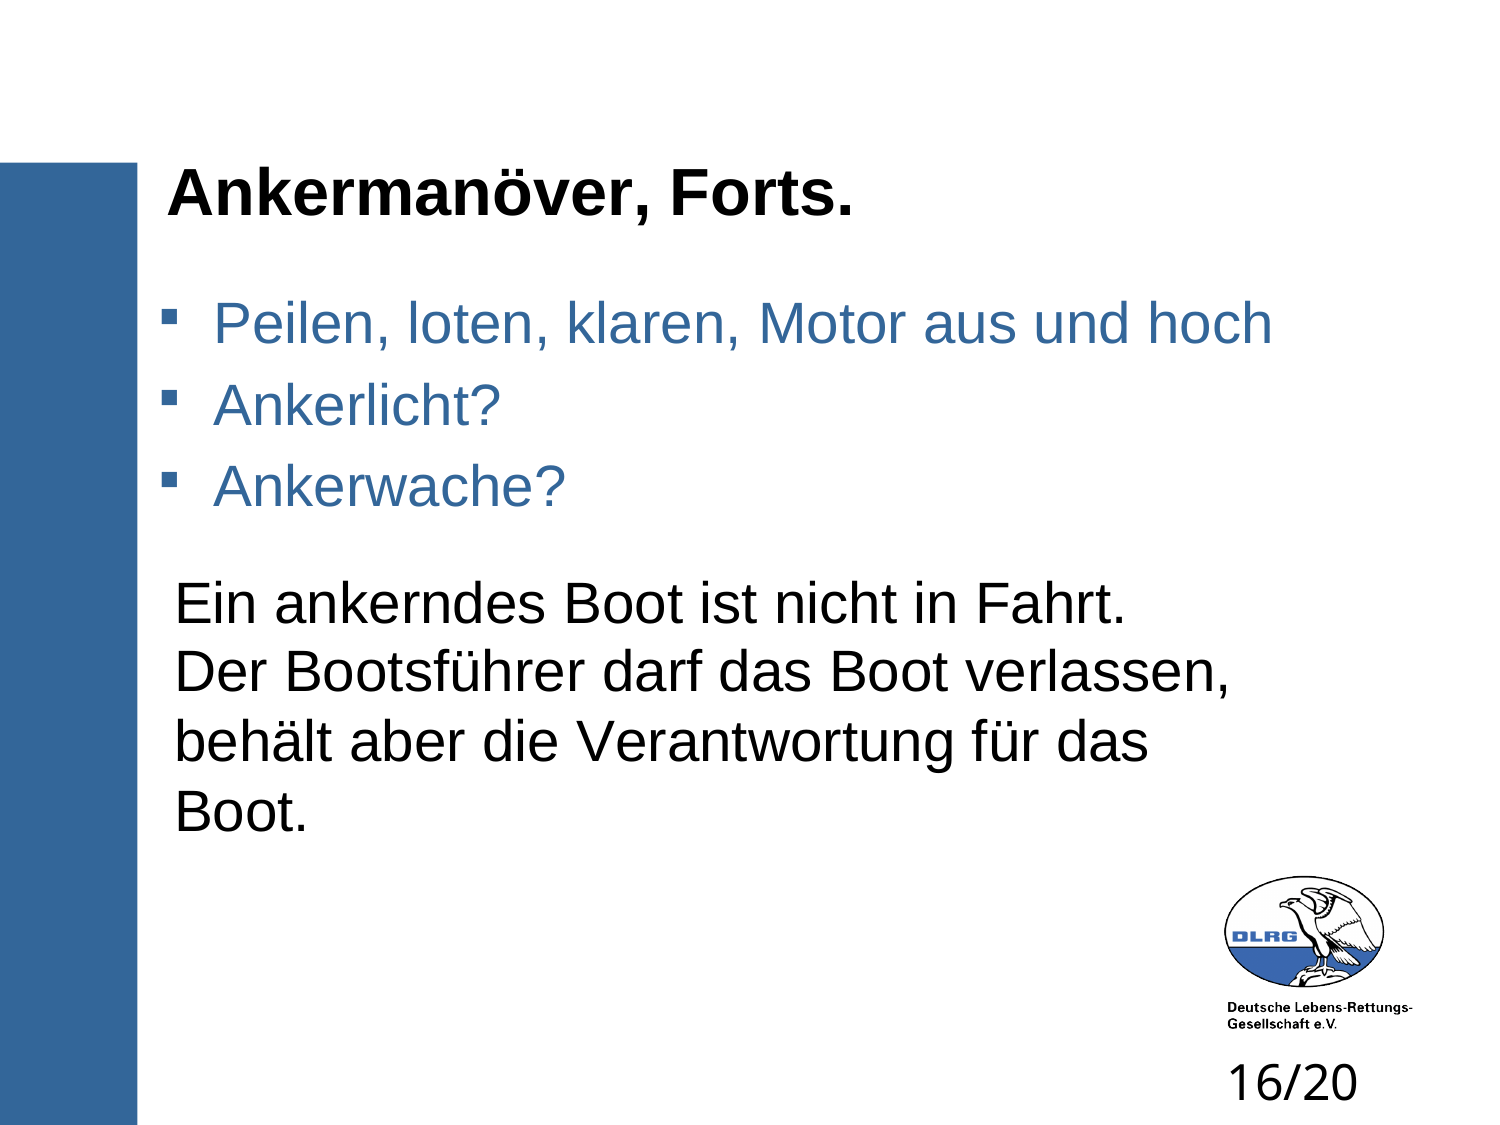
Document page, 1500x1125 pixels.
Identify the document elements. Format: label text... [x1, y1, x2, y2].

text_box Peilen, loten, klaren, Motor aus und hoch Ankerlicht? Ankerwache? [159, 283, 1460, 956]
picture [1224, 956, 1413, 1030]
title Ankermanöver, Forts. [166, 100, 1440, 283]
text_box Ein ankerndes Boot ist nicht in Fahrt. Der Bootsführer darf das Boot verlassen, behält aber die Verantwortung für das Boot. [159, 576, 1392, 958]
text_box <Nummer>/20 [1211, 1055, 1500, 1125]
text_box [932, 272, 962, 343]
